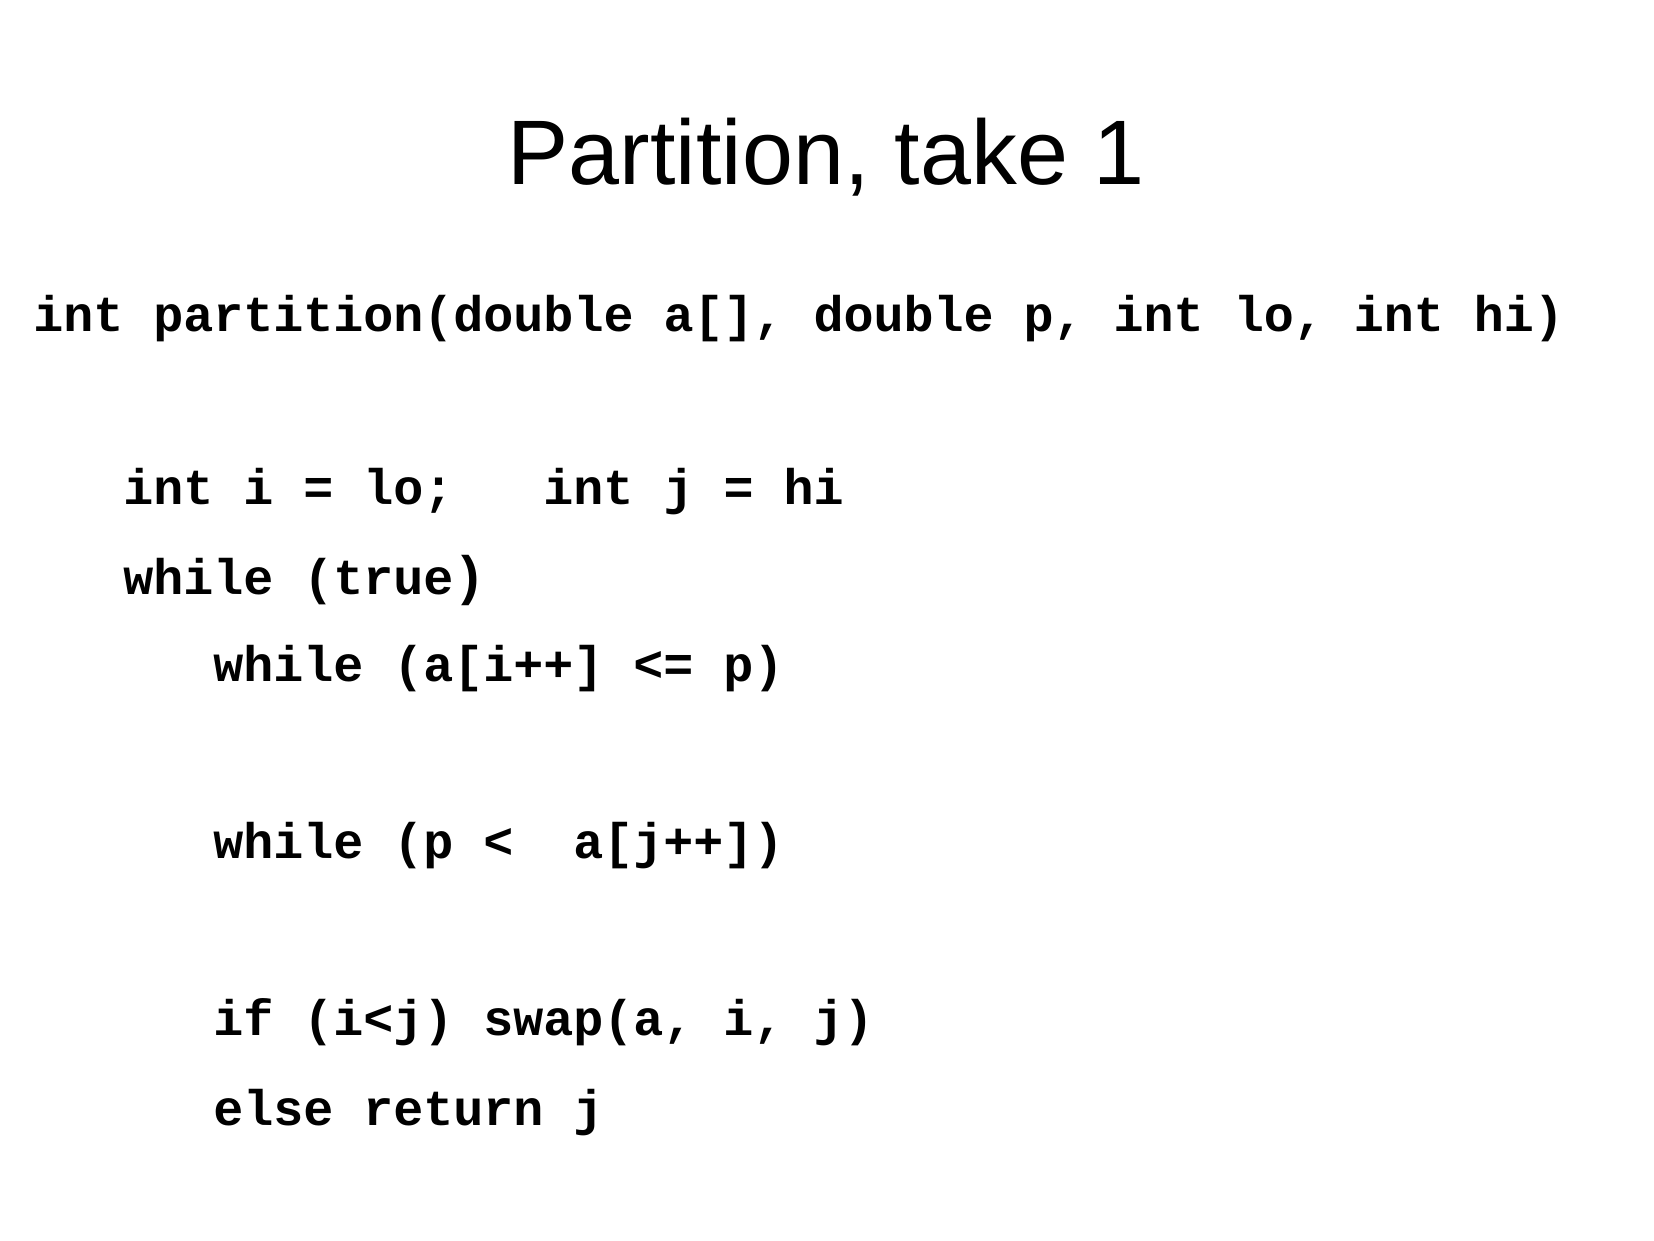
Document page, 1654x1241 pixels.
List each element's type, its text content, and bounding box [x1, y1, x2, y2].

title Partition, take 1 [82, 49, 1571, 257]
list int partition(double a[], double p, int lo, int hi) int i = lo; int j = hi while (true) while (a[i++] <= p) while (p < a[j++]) if (i<j) swap(a, i, j) else return j [0, 290, 1654, 1201]
